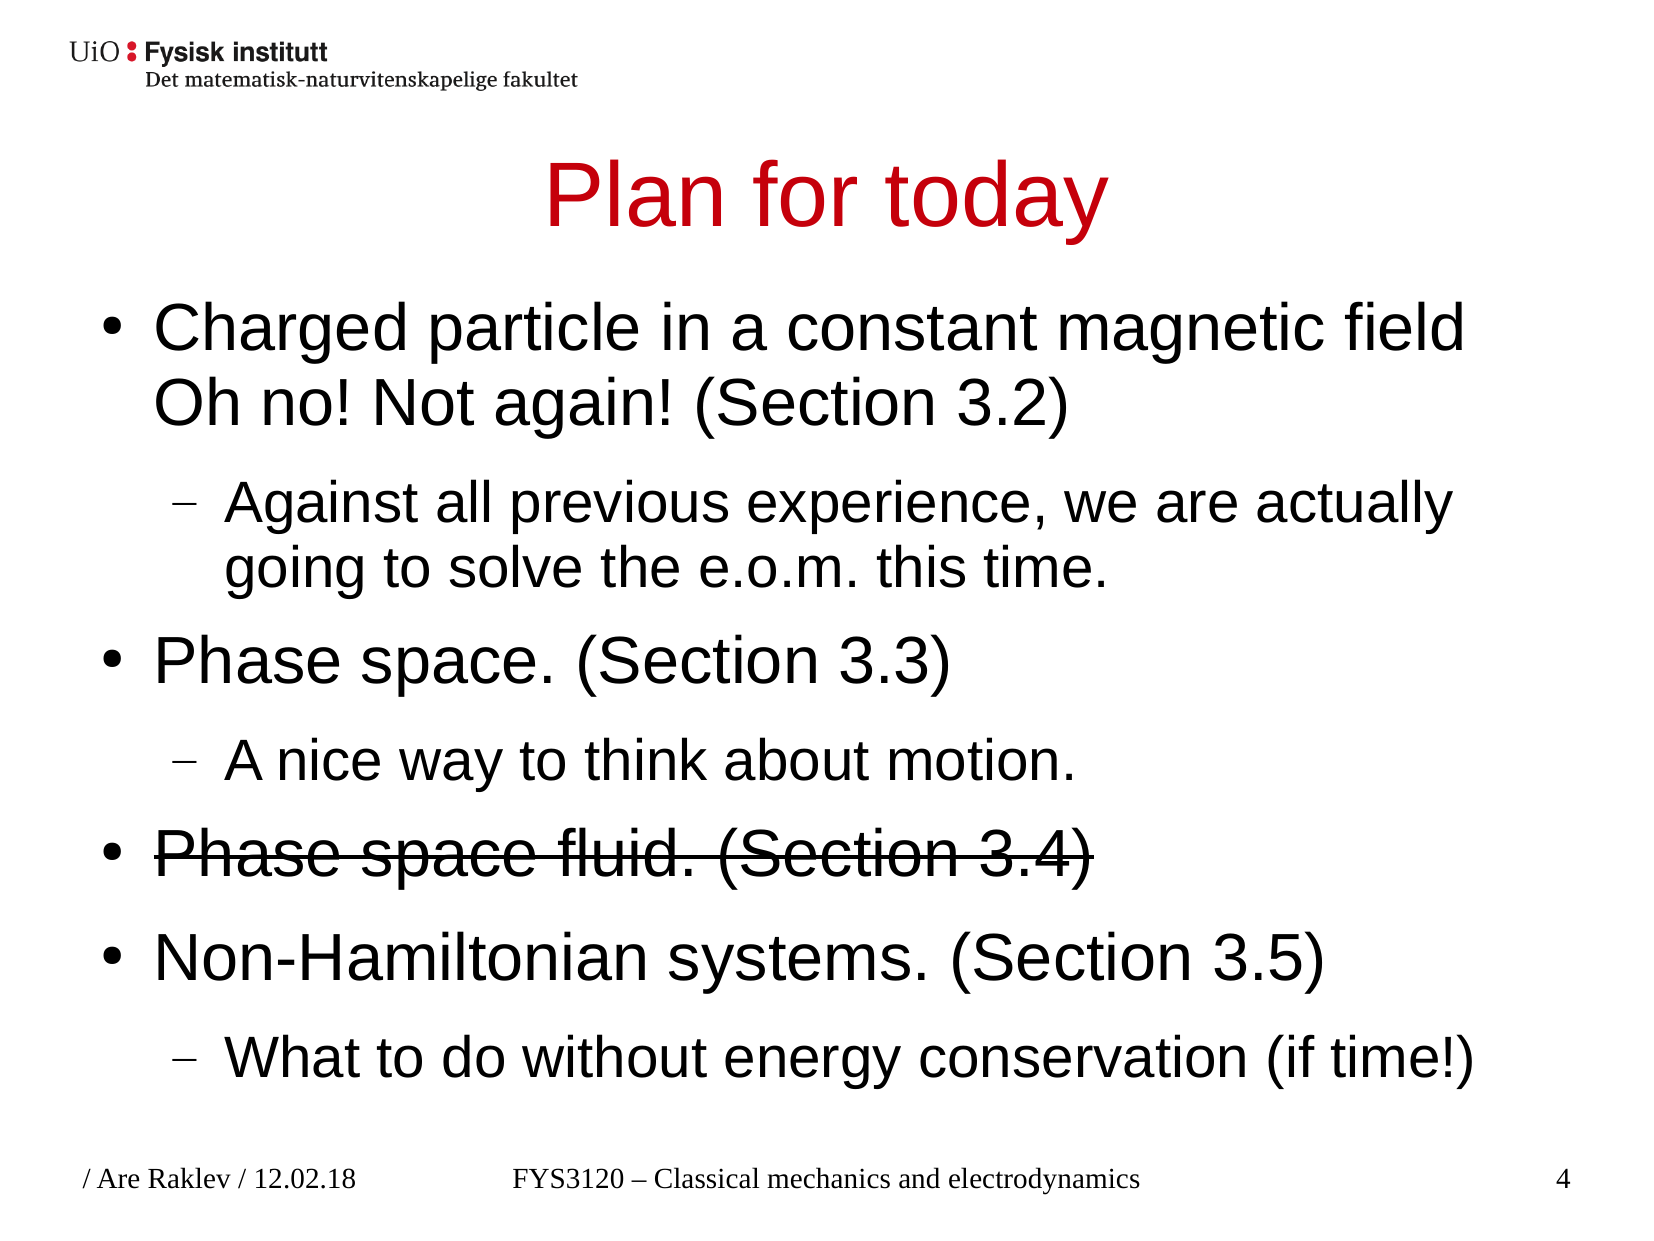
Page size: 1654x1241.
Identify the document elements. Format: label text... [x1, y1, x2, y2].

picture [68, 37, 581, 93]
title Plan for today [82, 90, 1571, 290]
list Charged particle in a constant magnetic field Oh no! Not again! (Section 3.2) Against all previous experience, we are actually going to solve the e.o.m. this time. Phase space. (Section 3.3) A nice way to think about motion. Phase space fluid. (Section 3.4) Non-Hamiltonian systems. (Section 3.5) What to do without energy conservation (if time!) [82, 290, 1571, 1108]
